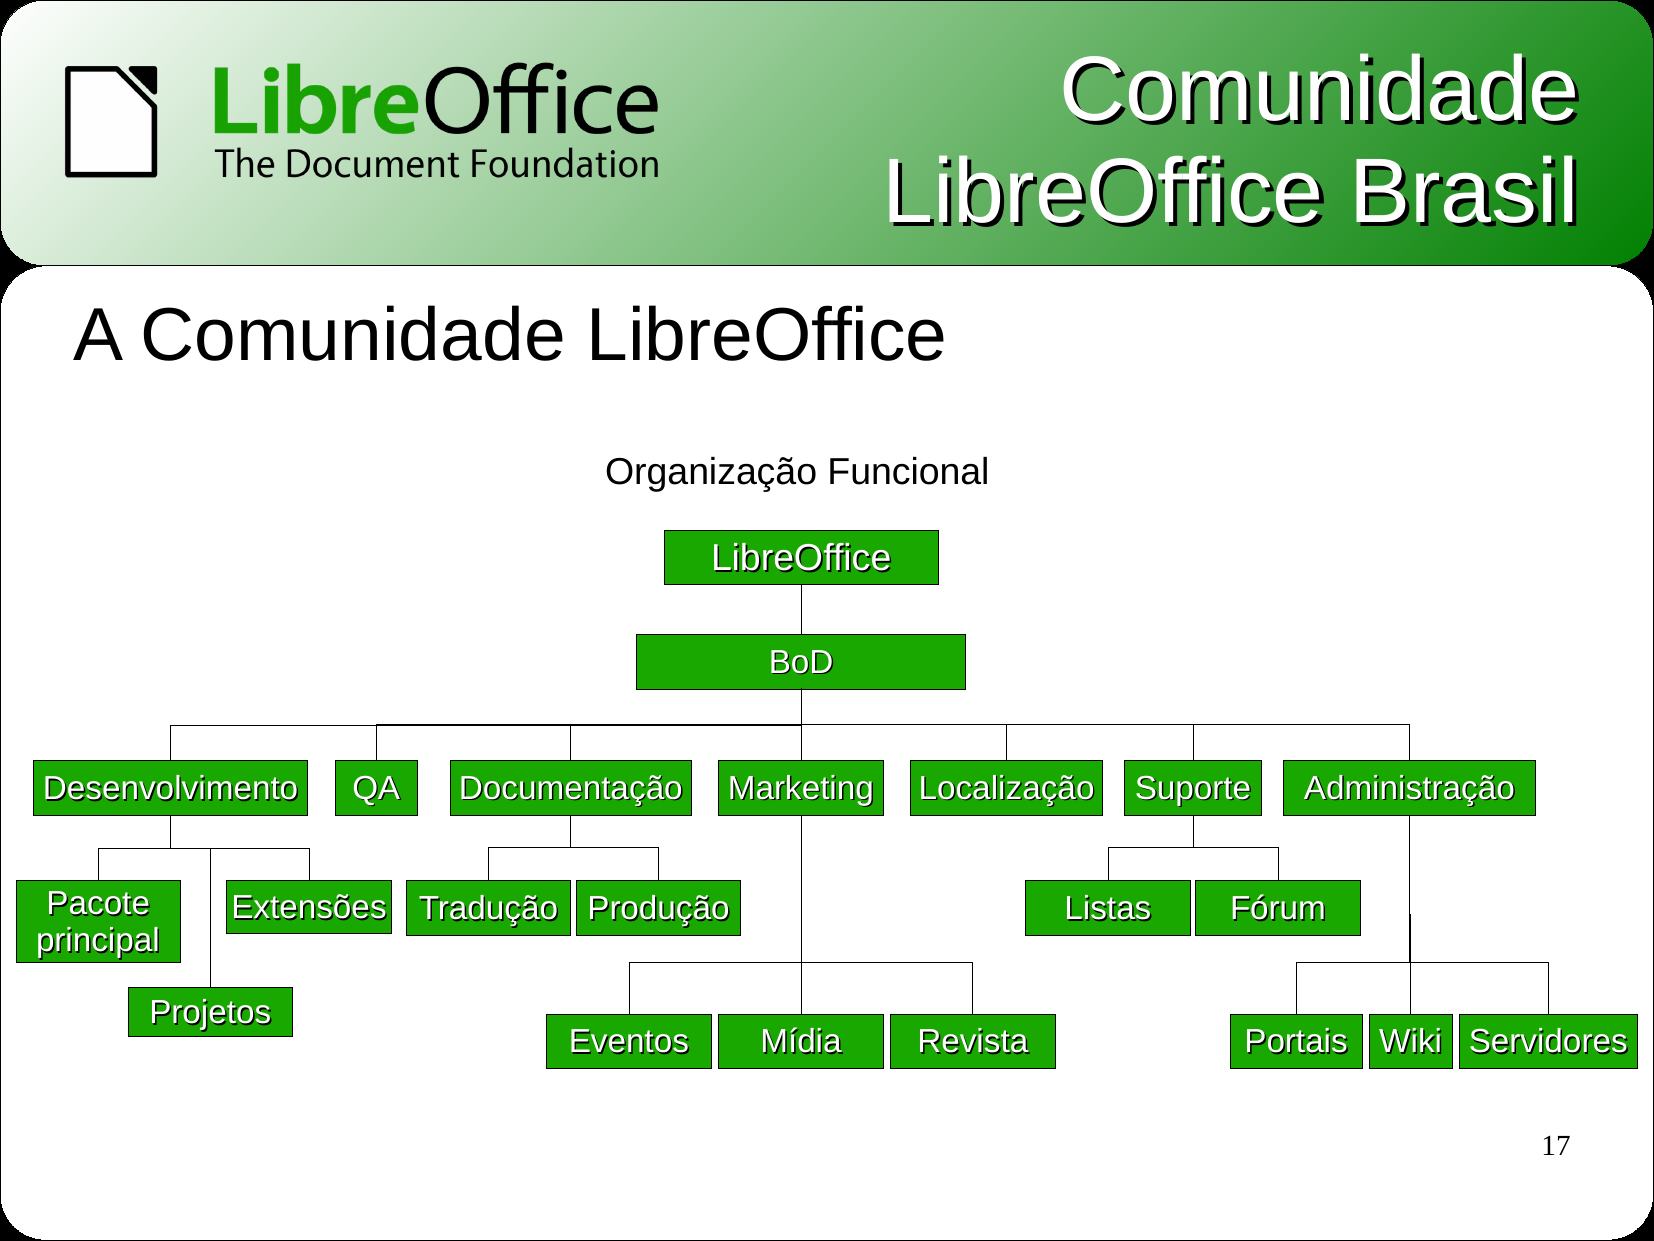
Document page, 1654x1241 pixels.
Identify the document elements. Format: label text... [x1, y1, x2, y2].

text_box BoD [636, 634, 966, 690]
text_box Comunidade LibreOffice Brasil [856, 29, 1595, 250]
text_box Produção [576, 880, 741, 936]
text_box Eventos [546, 1014, 712, 1069]
text_box Organização Funcional [561, 442, 1034, 500]
text_box Listas [1025, 880, 1191, 936]
text_box Localização [910, 760, 1103, 816]
text_box Suporte [1124, 760, 1262, 816]
text_box Portais [1230, 1014, 1363, 1069]
text_box QA [335, 760, 418, 816]
text_box Documentação [450, 760, 692, 816]
text_box Extensões [226, 880, 392, 934]
text_box Mídia [718, 1014, 884, 1069]
picture [29, 36, 702, 207]
text_box Tradução [406, 880, 571, 936]
text_box Fórum [1195, 880, 1361, 936]
text_box Marketing [718, 760, 884, 816]
text_box Desenvolvimento [33, 760, 308, 816]
text_box LibreOffice [664, 530, 939, 585]
text_box Revista [890, 1014, 1056, 1069]
text_box Administração [1283, 760, 1536, 816]
text_box A Comunidade LibreOffice [59, 285, 1625, 385]
text_box Servidores [1459, 1014, 1638, 1069]
text_box Pacote principal [16, 880, 181, 963]
text_box Wiki [1369, 1014, 1453, 1069]
text_box Projetos [128, 987, 293, 1037]
